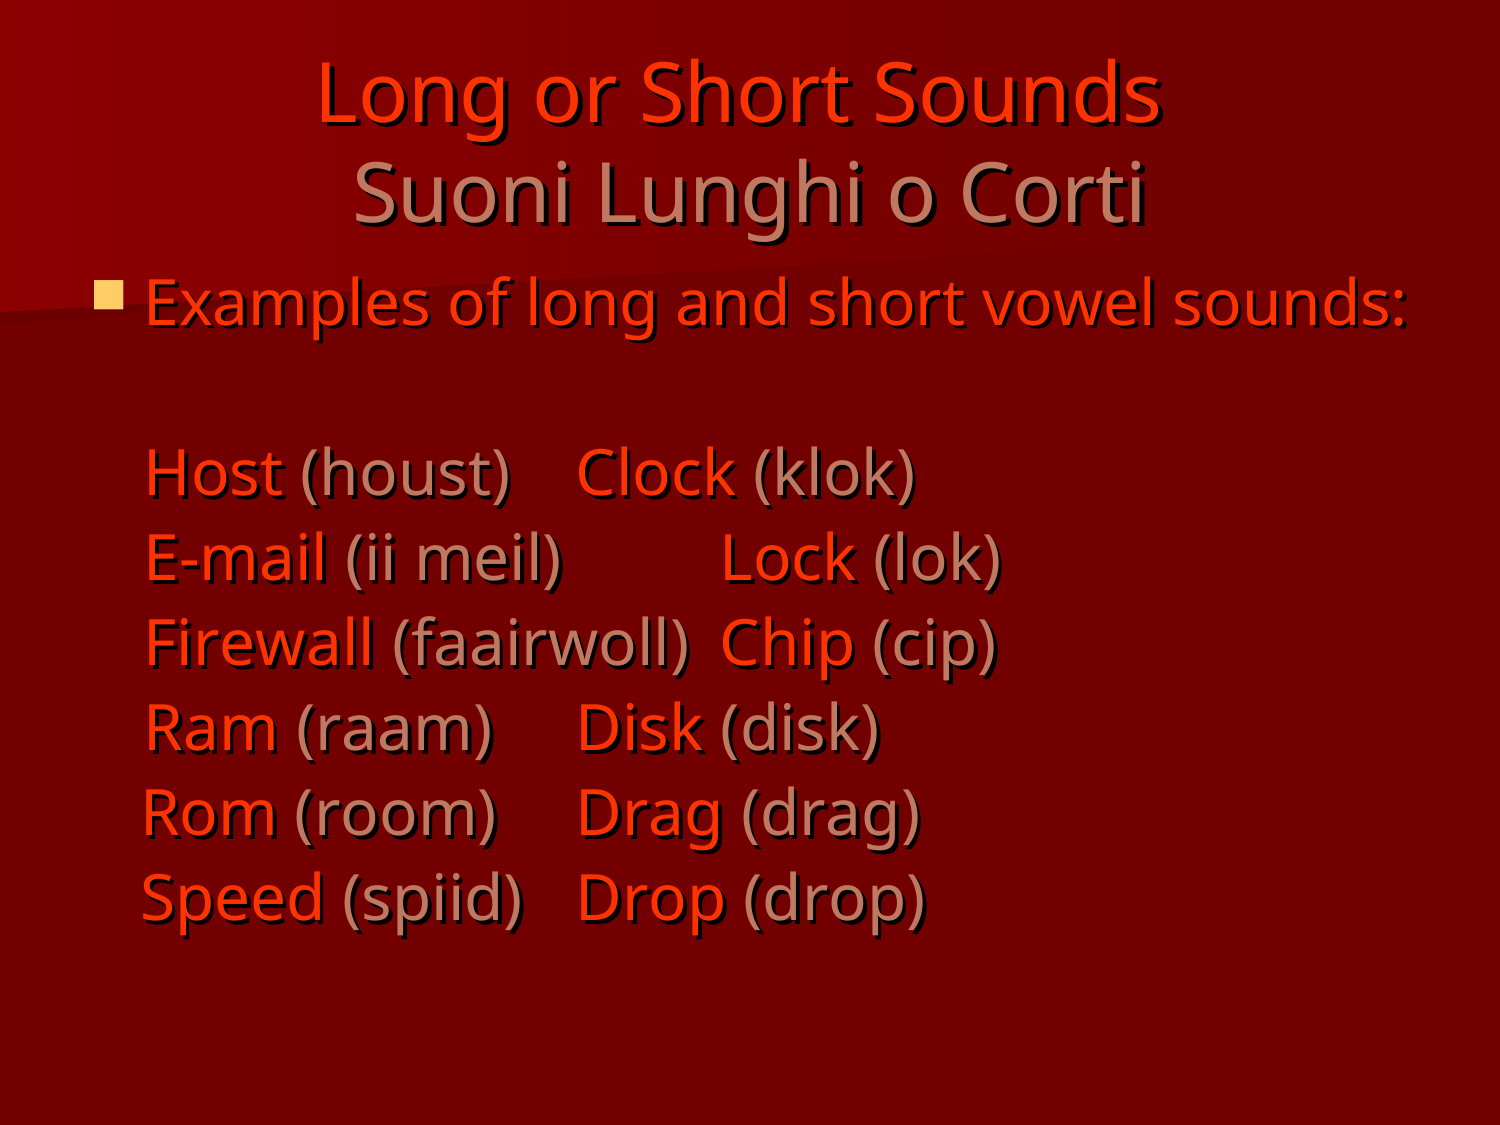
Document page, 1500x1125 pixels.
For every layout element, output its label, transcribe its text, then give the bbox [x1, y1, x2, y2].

list Examples of long and short vowel sounds: Host (houst) Clock (klok) E-mail (ii meil) Lock (lok) Firewall (faairwoll) Chip (cip) Ram (raam) Disk (disk) Rom (room) Drag (drag) Speed (spiid) Drop (drop) [75, 262, 1426, 1000]
title Long or Short Sounds Suoni Lunghi o Corti [75, 45, 1426, 233]
